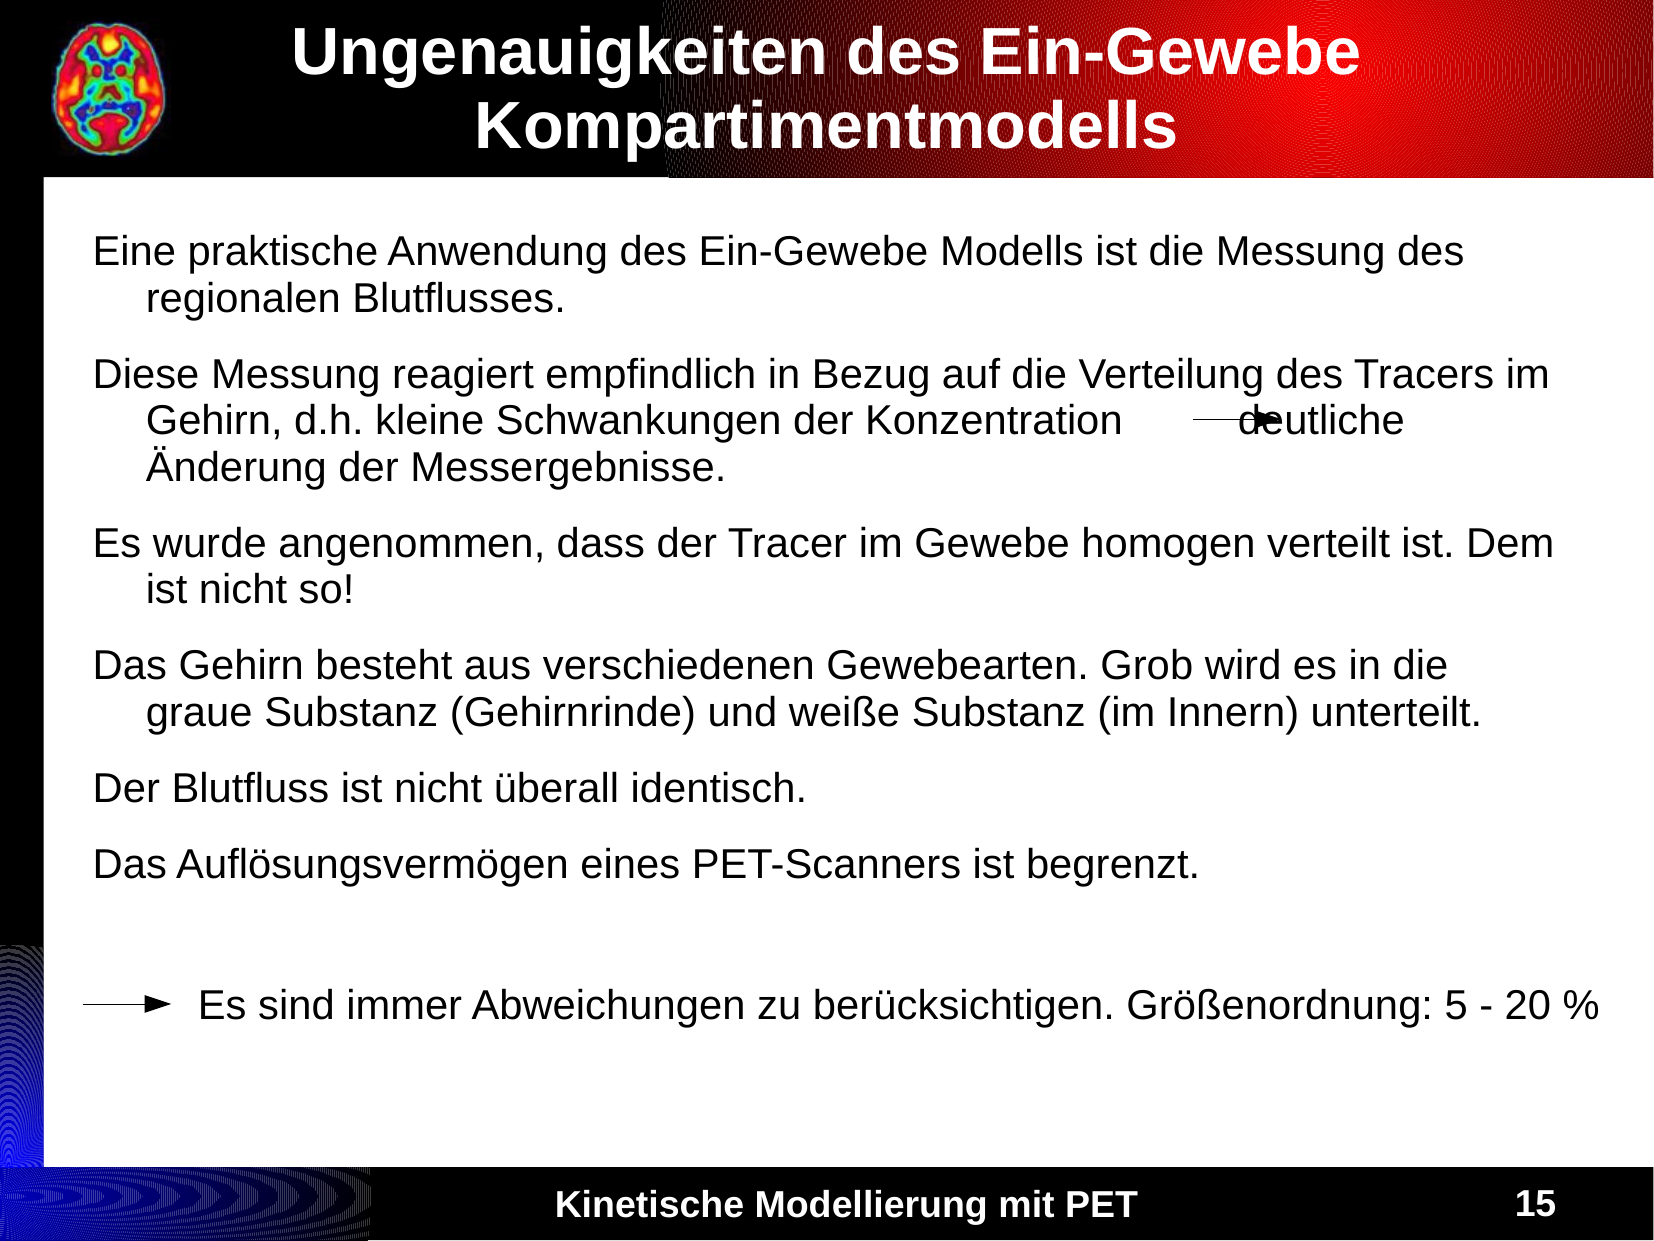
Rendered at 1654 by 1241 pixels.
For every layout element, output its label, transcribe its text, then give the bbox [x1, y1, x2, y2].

picture [51, 17, 115, 160]
text_box Es sind immer Abweichungen zu berücksichtigen. Größenordnung: 5 - 20 % [183, 974, 1625, 1037]
list Eine praktische Anwendung des Ein-Gewebe Modells ist die Messung des regionalen Blutflusses. Diese Messung reagiert empfindlich in Bezug auf die Verteilung des Tracers im Gehirn, d.h. kleine Schwankungen der Konzentration deutliche Änderung der Messergebnisse. Es wurde angenommen, dass der Tracer im Gewebe homogen verteilt ist. Dem ist nicht so! Das Gehirn besteht aus verschiedenen Gewebearten. Grob wird es in die graue Substanz (Gehirnrinde) und weiße Substanz (im Innern) unterteilt. Der Blutfluss ist nicht überall identisch. Das Auflösungsvermögen eines PET-Scanners ist begrenzt. [74, 228, 1564, 904]
text_box 55 [1422, 1175, 1649, 1234]
text_box Kinetische Modellierung mit PET [512, 1176, 1182, 1235]
text_box [0, 0, 1654, 1241]
text_box [1539, 0, 1654, 178]
title Ungenauigkeiten des Ein-Gewebe Kompartimentmodells [115, 0, 1539, 178]
